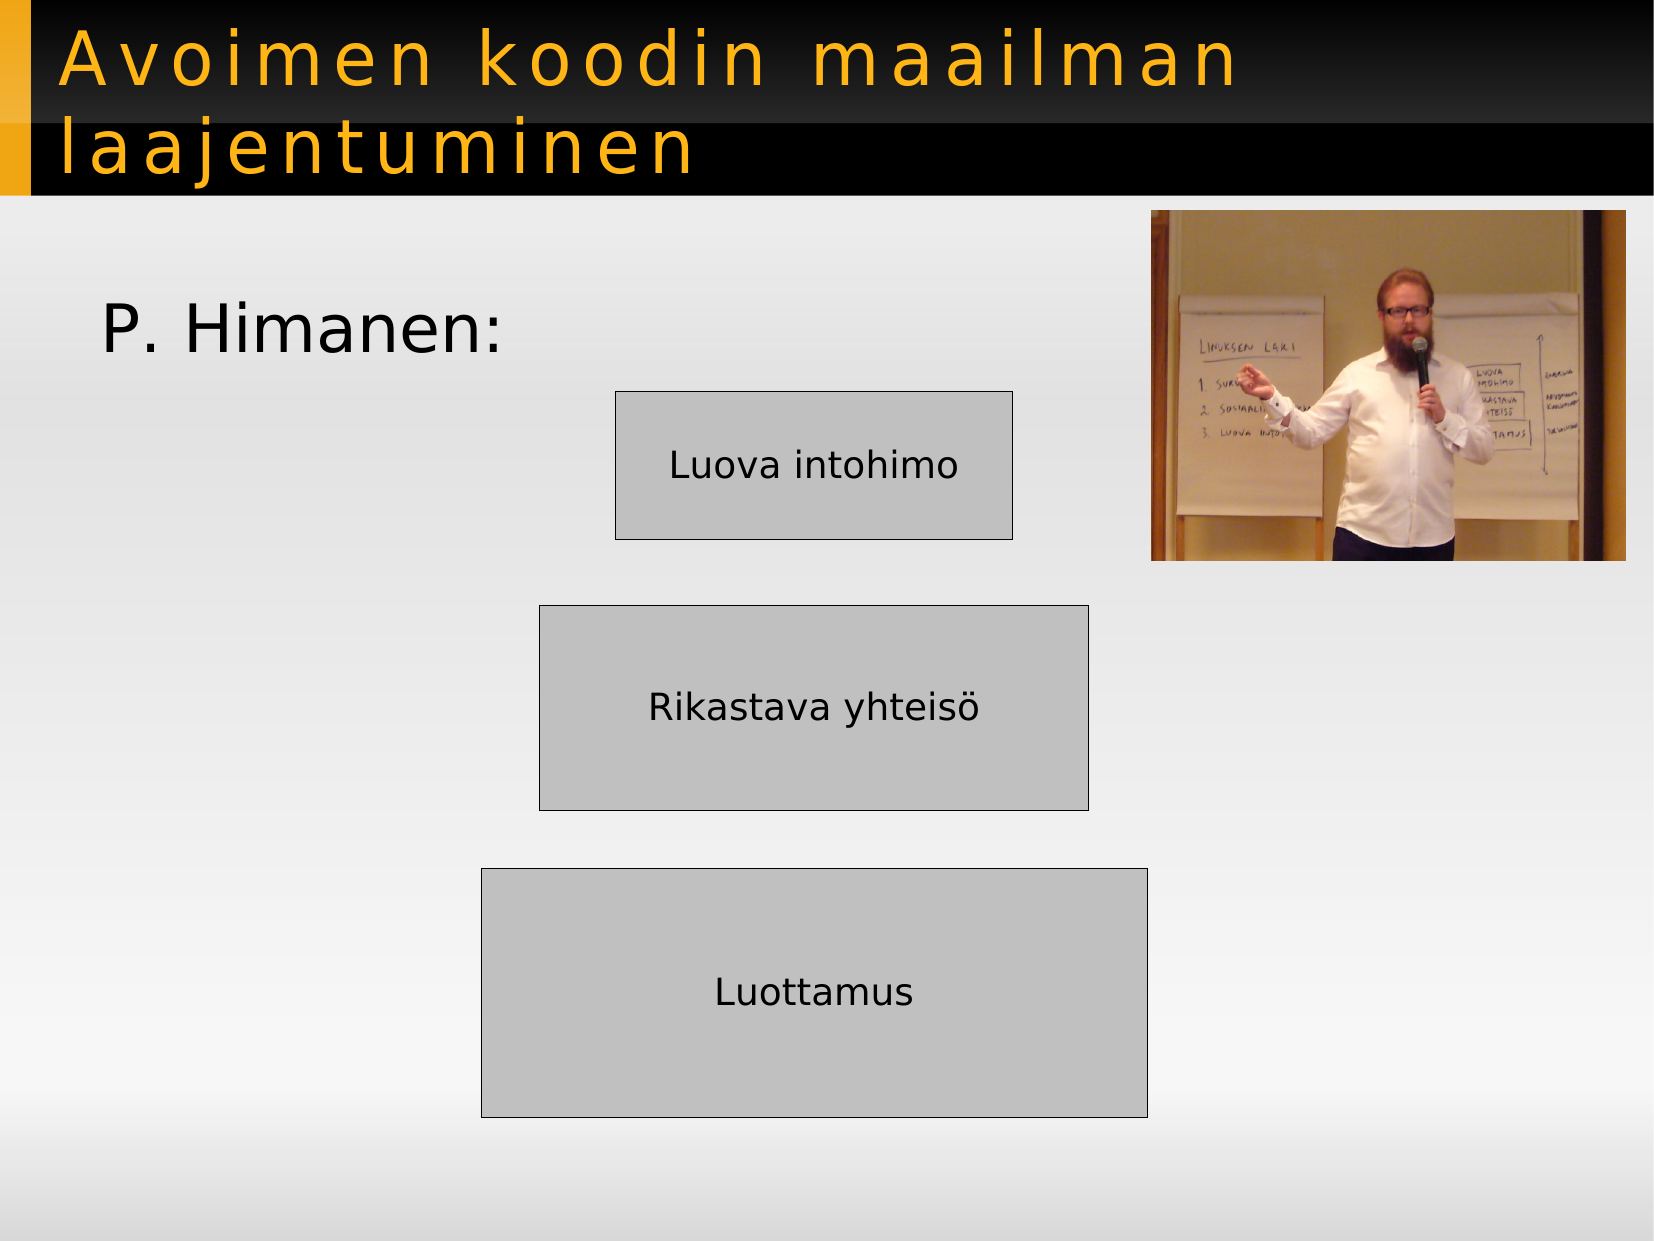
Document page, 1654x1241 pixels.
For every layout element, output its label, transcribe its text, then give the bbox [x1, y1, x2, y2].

text_box Luottamus [481, 868, 1148, 1118]
picture [0, 0, 1654, 1241]
text_box Luova intohimo [615, 391, 1013, 540]
list P. Himanen: [82, 290, 1571, 1109]
text_box Rikastava yhteisö [539, 605, 1089, 811]
title Avoimen koodin maailman laajentuminen [59, 16, 1270, 191]
